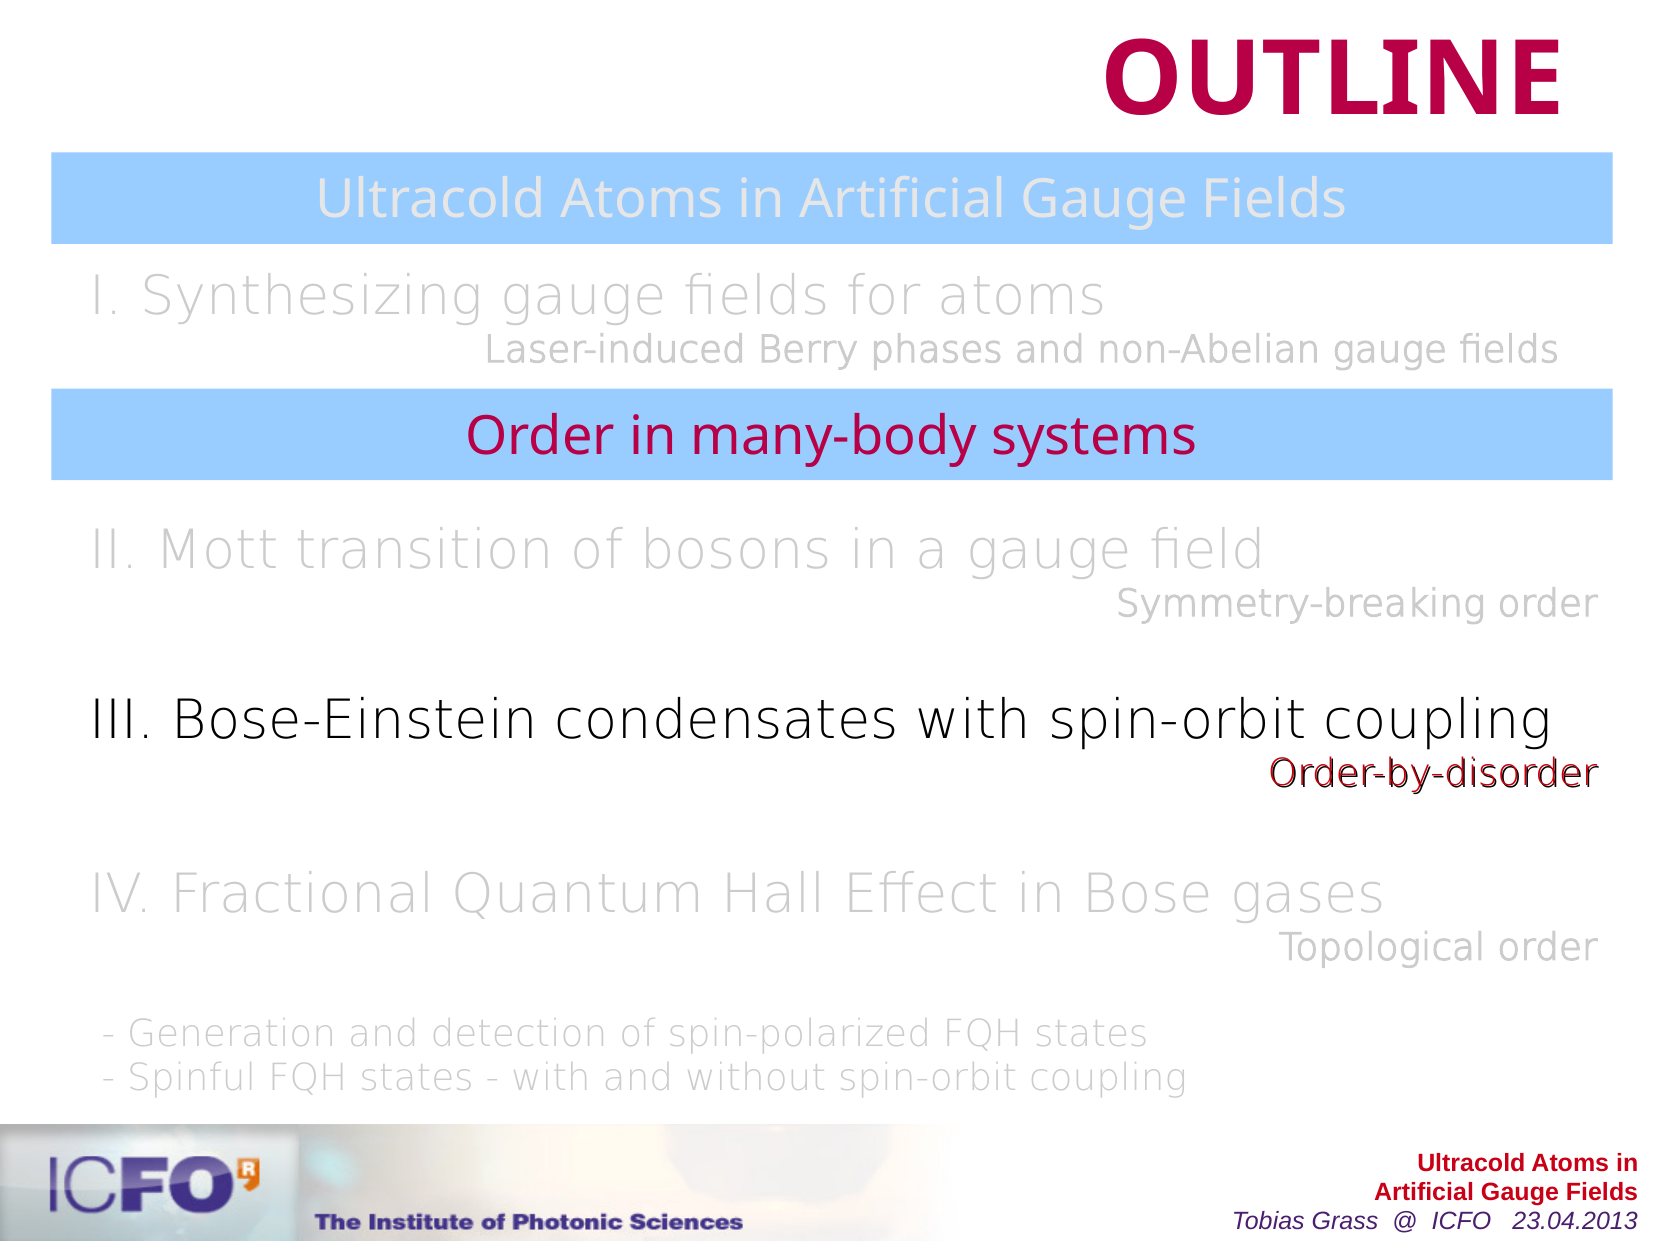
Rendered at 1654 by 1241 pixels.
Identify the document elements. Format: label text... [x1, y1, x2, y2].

text_box I. Synthesizing gauge fields for atoms Laser-induced Berry phases and non-Abelian gauge fields [75, 256, 1576, 379]
text_box II. Mott transition of bosons in a gauge field Symmetry-breaking order III. Bose-Einstein condensates with spin-orbit coupling Order-by-disorder IV. Fractional Quantum Hall Effect in Bose gases Topological order - Generation and detection of spin-polarized FQH states - Spinful FQH states - with and without spin-orbit coupling [75, 510, 1613, 1151]
text_box Order in many-body systems [51, 388, 1613, 481]
text_box OUTLINE [984, 0, 1654, 158]
text_box Ultracold Atoms in Artificial Gauge Fields Tobias Grass @ ICFO 23.04.2013 [712, 1138, 1654, 1241]
text_box Ultracold Atoms in Artificial Gauge Fields [51, 152, 1613, 244]
picture [0, 1124, 712, 1241]
